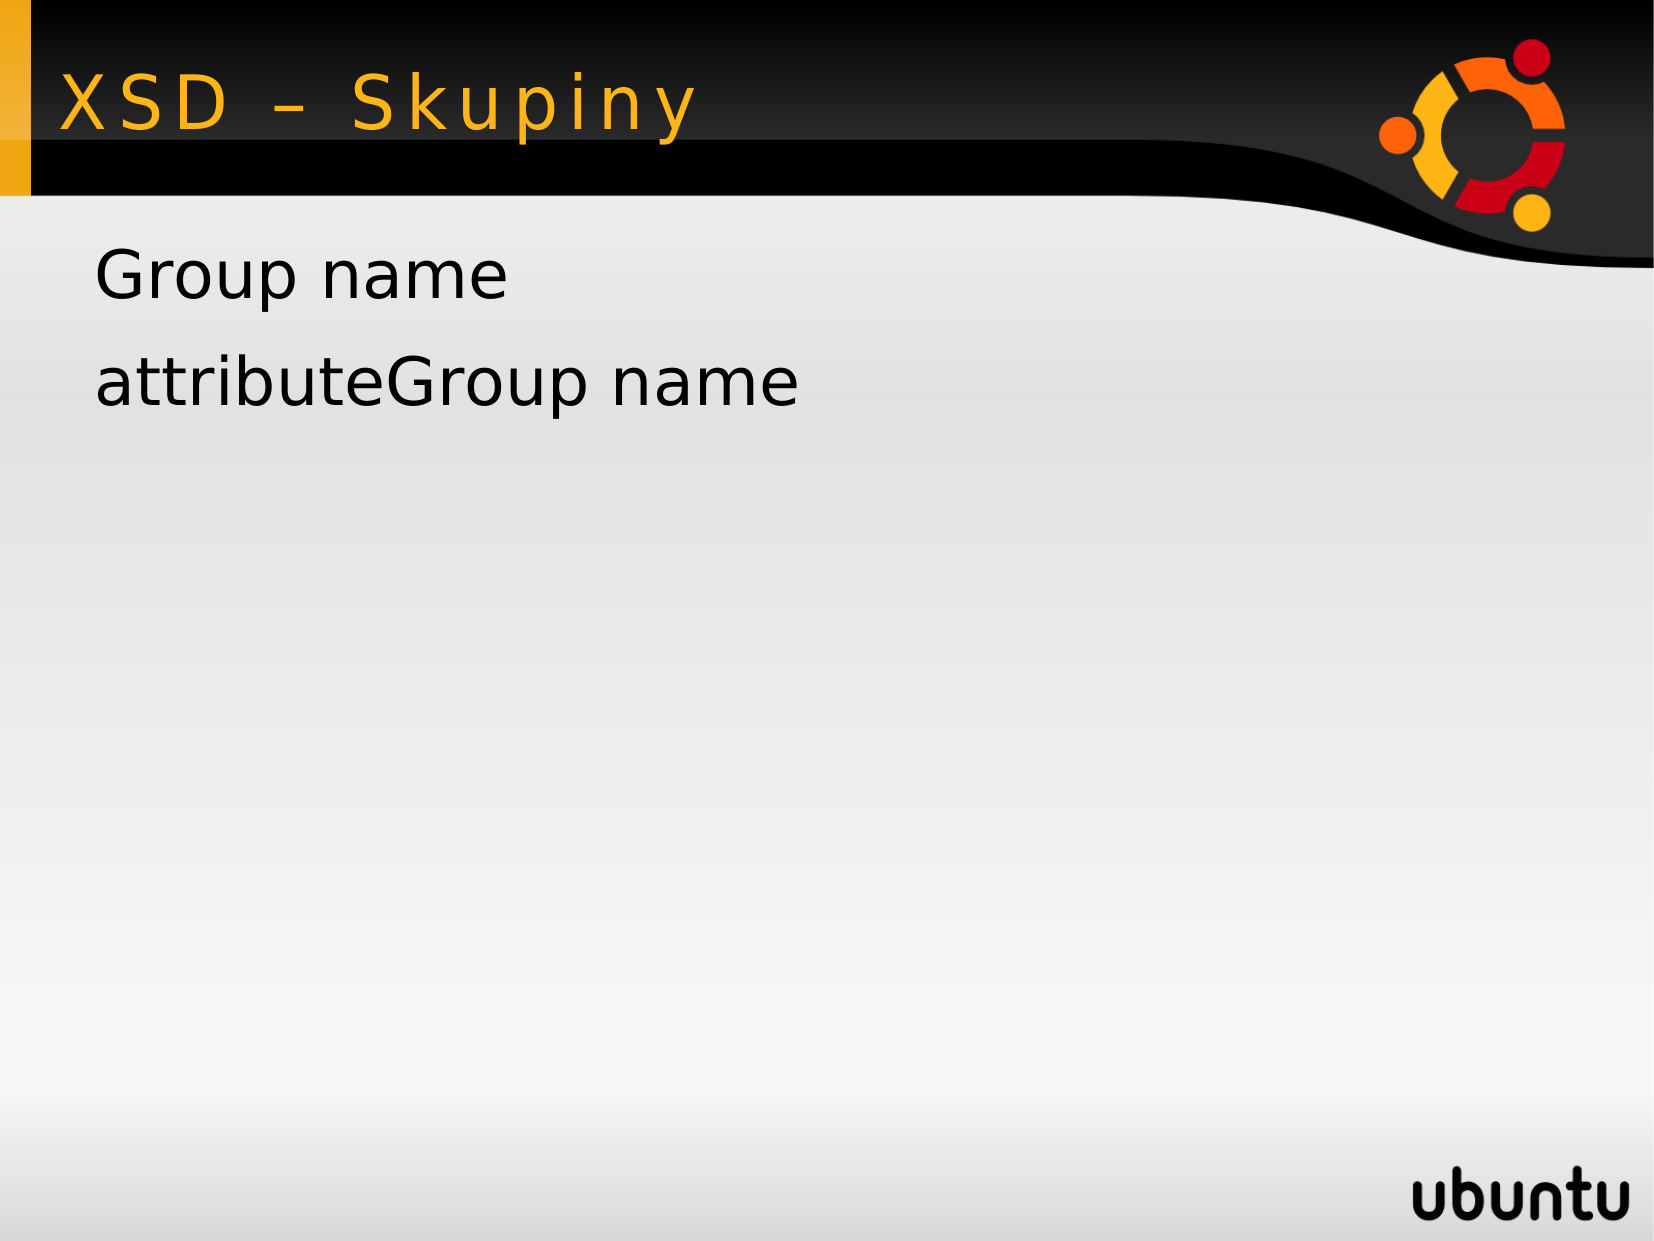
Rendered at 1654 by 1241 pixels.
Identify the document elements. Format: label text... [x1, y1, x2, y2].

title XSD – Skupiny [59, 29, 1270, 178]
picture [0, 0, 1654, 1241]
list Group name attributeGroup name [76, 236, 1565, 1055]
